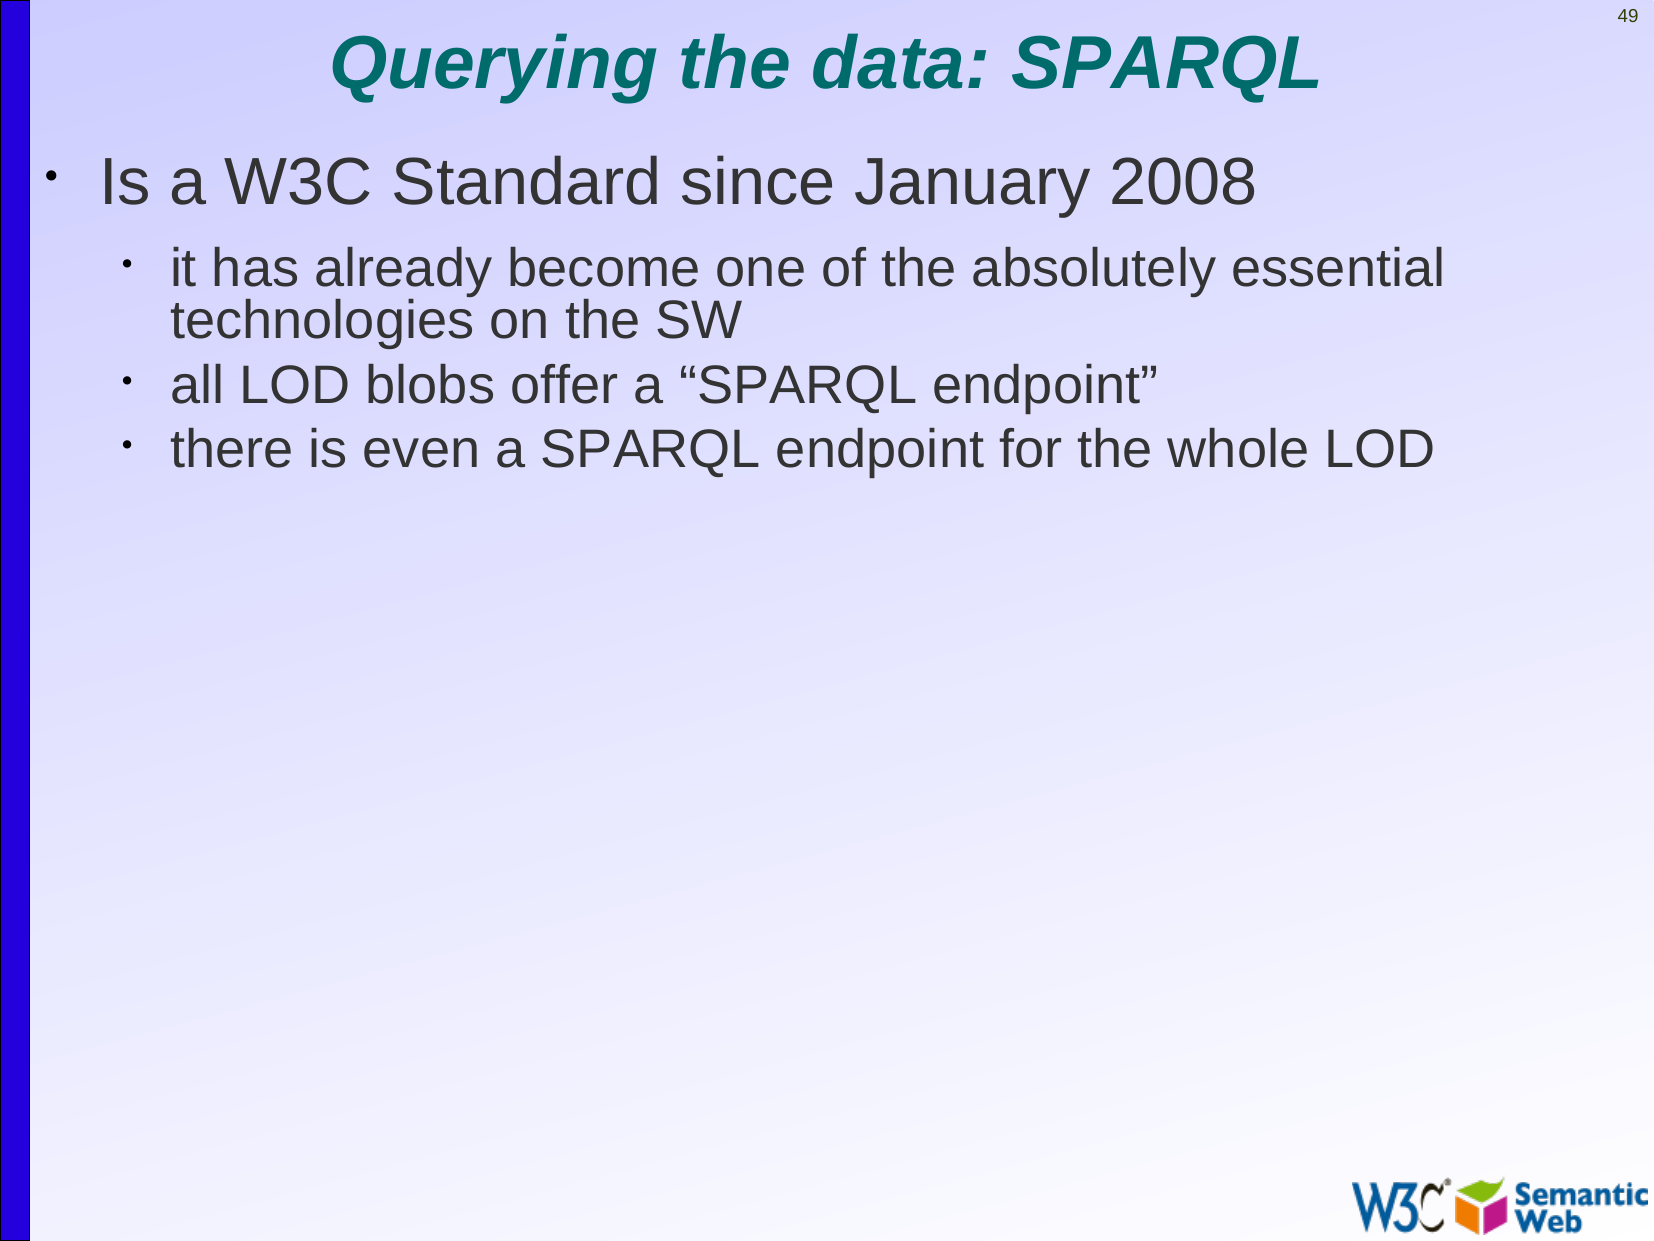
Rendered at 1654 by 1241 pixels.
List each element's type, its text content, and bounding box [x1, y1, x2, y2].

picture [1352, 1175, 1648, 1235]
title Querying the data: SPARQL [0, 5, 1654, 125]
list Is a W3C Standard since January 2008 it has already become one of the absolutely essential technologies on the SW all LOD blobs offer a “SPARQL endpoint” there is even a SPARQL endpoint for the whole LOD [29, 147, 1624, 1119]
